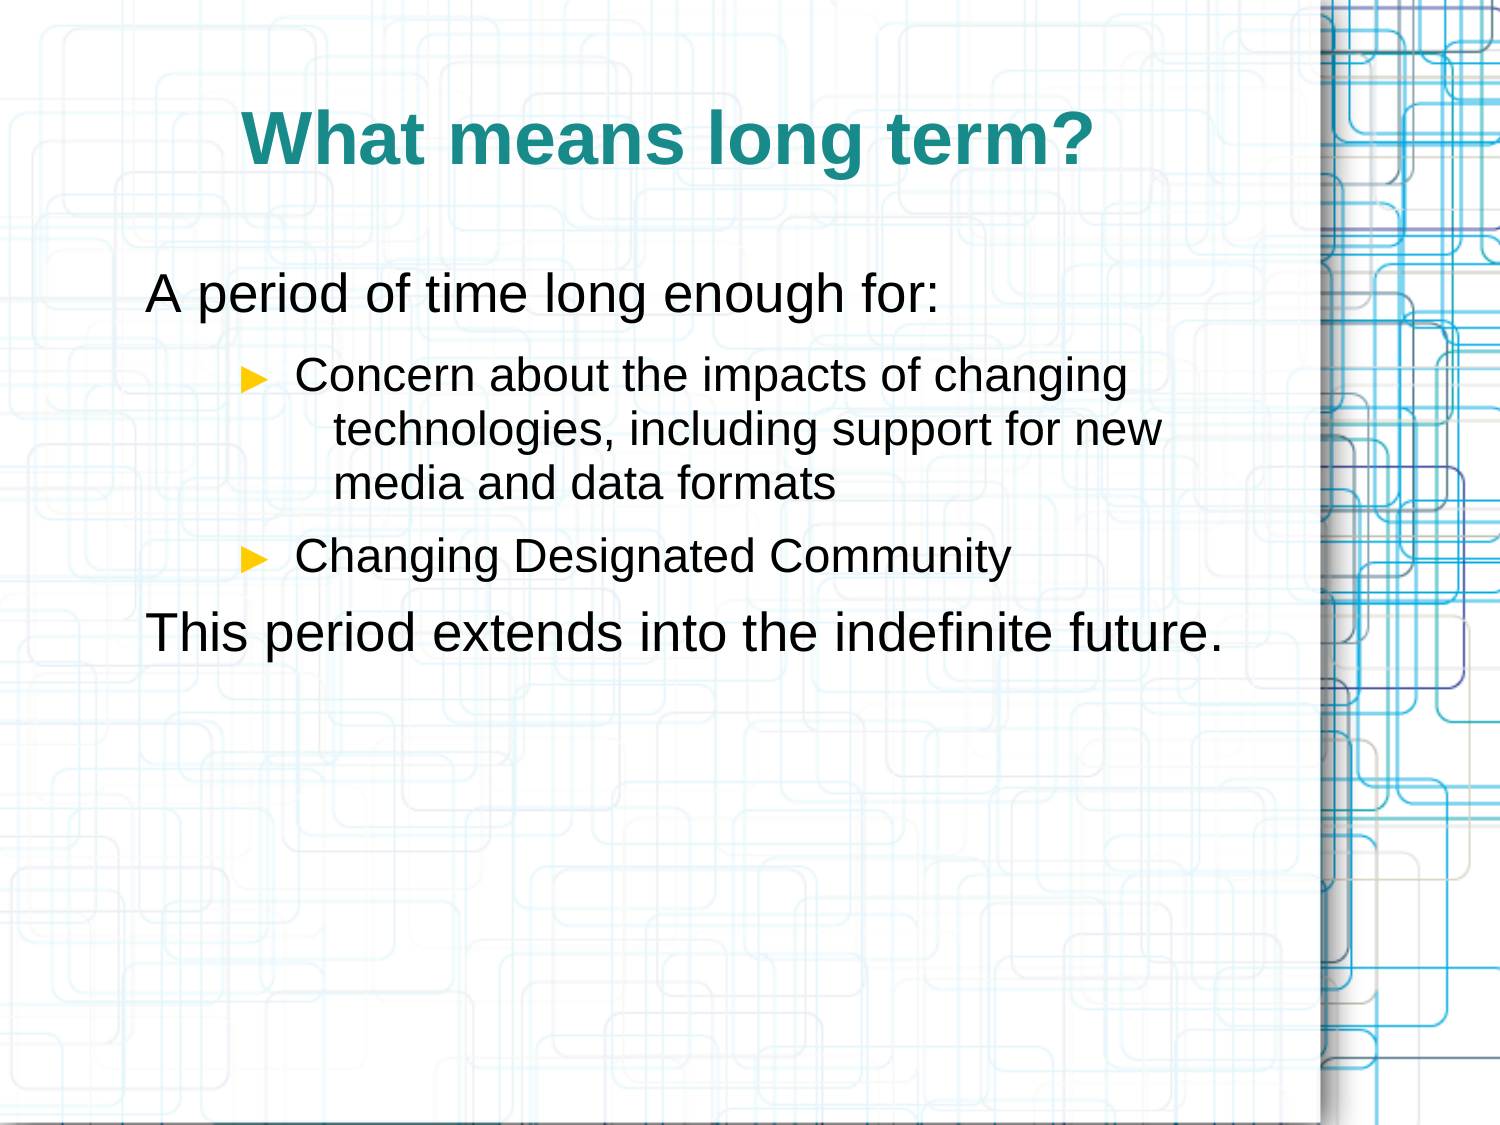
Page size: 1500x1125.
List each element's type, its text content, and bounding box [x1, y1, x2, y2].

list A period of time long enough for: Concern about the impacts of changing technologies, including support for new media and data formats Changing Designated Community This period extends into the indefinite future. [75, 263, 1264, 1006]
title What means long term? [53, 44, 1286, 233]
picture [0, 0, 1500, 1125]
